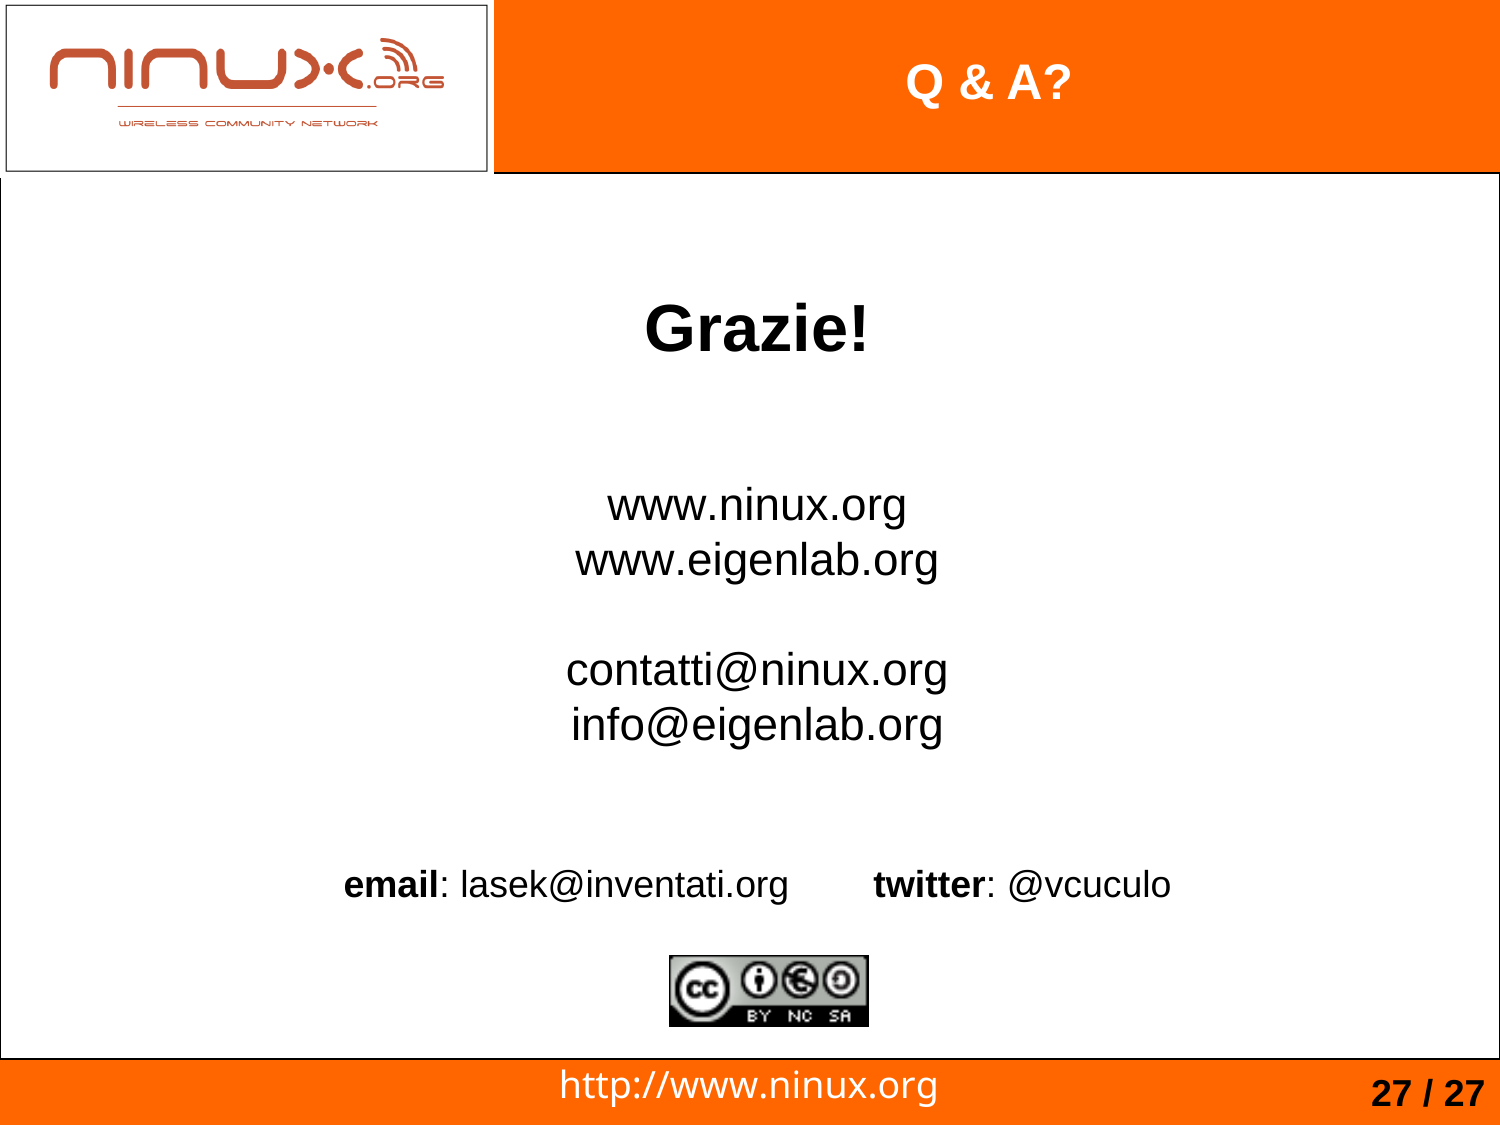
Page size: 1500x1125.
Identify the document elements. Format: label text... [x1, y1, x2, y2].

text_box Grazie! www.ninux.org www.eigenlab.org contatti@ninux.org info@eigenlab.org email: lasek@inventati.org twitter: @vcuculo [98, 197, 1417, 1018]
text_box http://www.ninux.org [0, 1053, 1500, 1125]
text_box <numero> / 27 [1257, 1061, 1500, 1125]
picture [0, 0, 494, 178]
title Q & A? [472, 0, 1500, 165]
picture [669, 955, 869, 1027]
